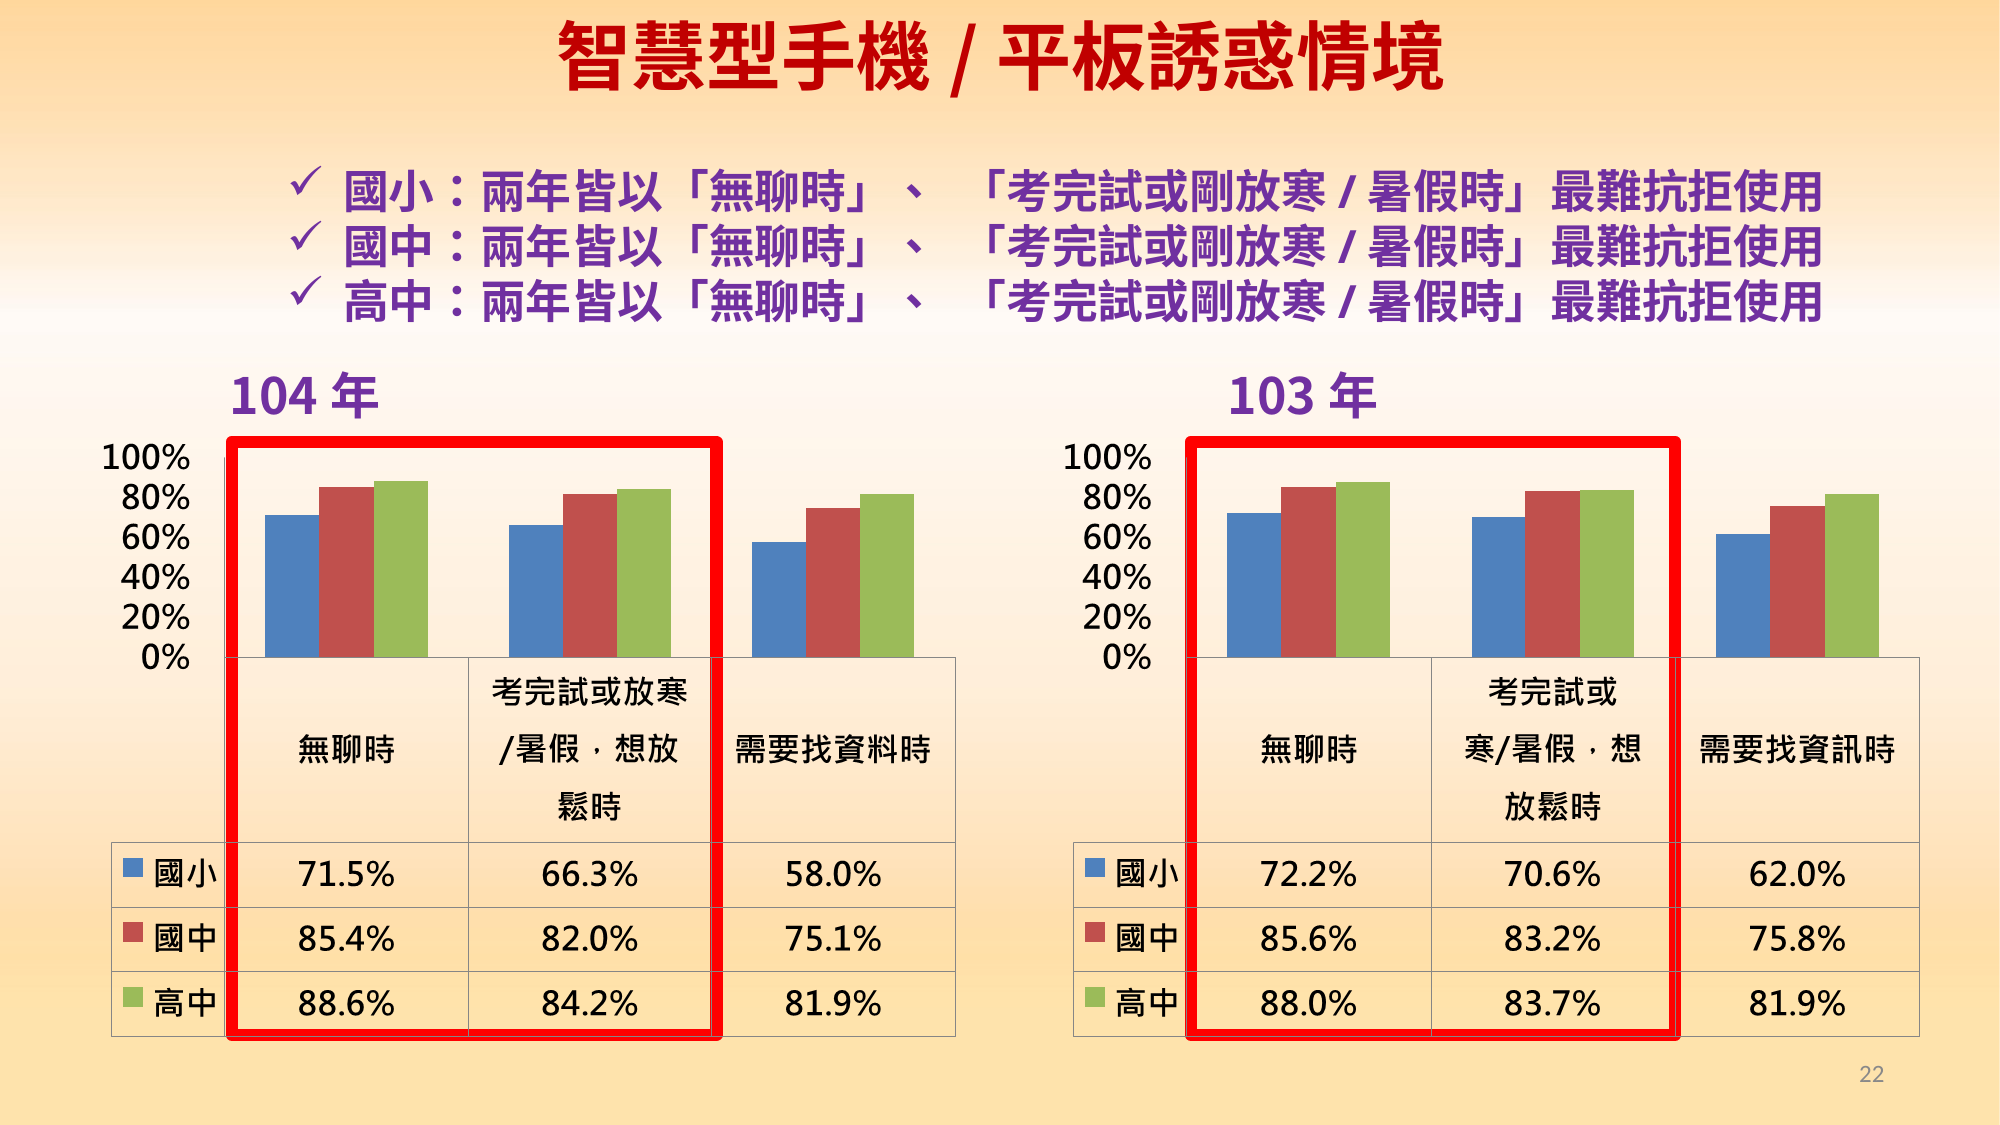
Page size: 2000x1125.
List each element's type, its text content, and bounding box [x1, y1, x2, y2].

list 104年 [214, 327, 433, 416]
list 103年 [1212, 336, 1434, 416]
chart [70, 416, 989, 1056]
chart [1900, 416, 1954, 1056]
slide_number <編號> [1433, 1055, 1900, 1103]
picture [0, 0, 2000, 1125]
text_box 國小：兩年皆以「無聊時」、 「考完試或剛放寒/暑假時」最難抗拒使用 國中：兩年皆以「無聊時」、 「考完試或剛放寒/暑假時」最難抗拒使用 高中：兩年皆以「無聊時」、 「考完試或剛放寒/暑假時」最難抗拒使用 [232, 18, 1881, 336]
